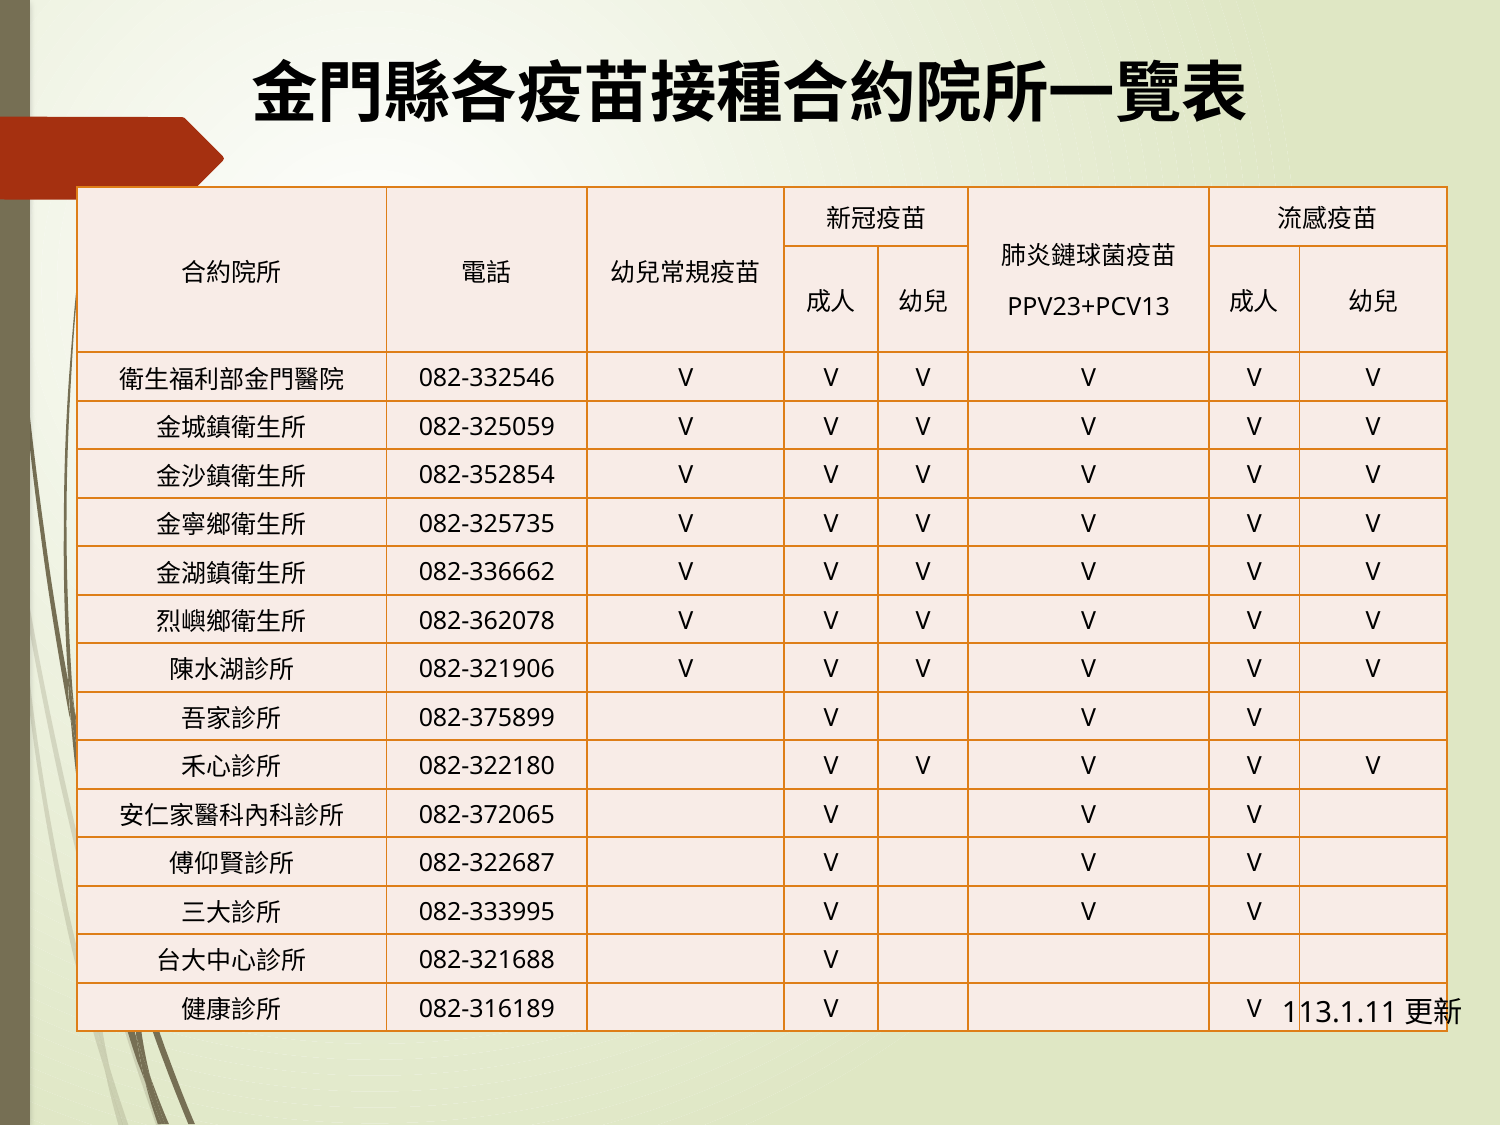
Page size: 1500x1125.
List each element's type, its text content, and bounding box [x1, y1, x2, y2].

table_cell V [785, 935, 877, 982]
table_cell [1300, 790, 1446, 836]
table_cell 三大診所 [78, 887, 386, 933]
title 金門縣各疫苗接種合約院所一覽表 [0, 42, 1500, 138]
table_cell 成人 [1210, 247, 1299, 351]
table_cell V [1300, 353, 1446, 400]
table_cell V [785, 547, 877, 594]
table_cell V [879, 450, 967, 497]
table_cell V [969, 499, 1208, 545]
table_cell 082-322687 [387, 838, 586, 885]
table_cell V [785, 596, 877, 642]
table_cell V [588, 450, 783, 497]
table_cell V [879, 596, 967, 642]
table_cell 082-325059 [387, 402, 586, 448]
table_cell V [1300, 402, 1446, 448]
table_cell 台大中心診所 [78, 935, 386, 982]
table_cell V [1210, 596, 1299, 642]
table_cell V [969, 353, 1208, 400]
table_cell [1300, 838, 1446, 885]
table_cell 幼兒 [879, 247, 967, 351]
table_header 電話 [387, 188, 586, 351]
table_cell V [785, 741, 877, 788]
table_cell V [1300, 499, 1446, 545]
table_cell V [588, 596, 783, 642]
table_cell 健康診所 [78, 984, 386, 1030]
table_cell [879, 887, 967, 933]
table_cell V [1210, 838, 1299, 885]
table_cell V [588, 644, 783, 691]
table_cell V [969, 838, 1208, 885]
table_cell V [785, 402, 877, 448]
table_cell 幼兒 [1300, 247, 1446, 351]
table_cell V [1210, 693, 1299, 739]
table_header 肺炎鏈球菌疫苗 PPV23+PCV13 [969, 188, 1208, 351]
table_cell V [588, 499, 783, 545]
table_cell V [785, 353, 877, 400]
table_cell 082-372065 [387, 790, 586, 836]
table_cell 082-332546 [387, 353, 586, 400]
text_box 113.1.11更新 [1266, 985, 1478, 1036]
table_cell 082-352854 [387, 450, 586, 497]
table_cell [879, 790, 967, 836]
table_cell V [1210, 887, 1299, 933]
table_cell 082-333995 [387, 887, 586, 933]
table_cell V [969, 402, 1208, 448]
table_cell V [1210, 353, 1299, 400]
table_cell V [1300, 596, 1446, 642]
table_cell V [1210, 644, 1299, 691]
table_cell V [1210, 450, 1299, 497]
table_cell V [879, 402, 967, 448]
table_cell 082-336662 [387, 547, 586, 594]
table_cell V [879, 499, 967, 545]
table_cell V [785, 499, 877, 545]
table_cell V [879, 547, 967, 594]
table_cell V [1300, 741, 1446, 788]
table_cell V [1210, 741, 1299, 788]
table_cell V [1210, 547, 1299, 594]
table_cell V [1300, 547, 1446, 594]
table_cell V [1210, 984, 1299, 1030]
table_cell 陳水湖診所 [78, 644, 386, 691]
table_cell V [969, 596, 1208, 642]
table_cell [588, 741, 783, 788]
table_cell V [879, 644, 967, 691]
table_header 幼兒常規疫苗 [588, 188, 783, 351]
table_cell V [1210, 499, 1299, 545]
table_cell V [1300, 644, 1446, 691]
table_cell 傅仰賢診所 [78, 838, 386, 885]
table_cell 金沙鎮衛生所 [78, 450, 386, 497]
table_cell V [785, 693, 877, 739]
table_cell 082-375899 [387, 693, 586, 739]
table_cell V [1300, 450, 1446, 497]
table_cell [588, 935, 783, 982]
table_cell 烈嶼鄉衛生所 [78, 596, 386, 642]
table_cell V [588, 353, 783, 400]
table_cell V [785, 790, 877, 836]
table_cell [588, 790, 783, 836]
table_cell V [1210, 790, 1299, 836]
table_cell 金寧鄉衛生所 [78, 499, 386, 545]
table_cell V [785, 984, 877, 1030]
table_cell 安仁家醫科內科診所 [78, 790, 386, 836]
table_cell [969, 984, 1208, 1030]
table_cell V [969, 644, 1208, 691]
table_cell [879, 935, 967, 982]
table_header 合約院所 [78, 188, 386, 351]
table_header 流感疫苗 [1210, 188, 1446, 245]
table_cell V [969, 887, 1208, 933]
table_header 新冠疫苗 [785, 188, 967, 245]
table_cell 082-322180 [387, 741, 586, 788]
table_cell 082-321906 [387, 644, 586, 691]
table_cell 衛生福利部金門醫院 [78, 353, 386, 400]
table_cell V [969, 741, 1208, 788]
table_cell [588, 838, 783, 885]
table_cell 金城鎮衛生所 [78, 402, 386, 448]
table_cell 082-316189 [387, 984, 586, 1030]
table_cell V [969, 547, 1208, 594]
table_cell V [969, 450, 1208, 497]
table_cell [1300, 887, 1446, 933]
table_cell 成人 [785, 247, 877, 351]
table_cell V [969, 693, 1208, 739]
table_cell V [588, 547, 783, 594]
table_cell 082-362078 [387, 596, 586, 642]
table_cell V [785, 644, 877, 691]
table_cell V [879, 741, 967, 788]
table_cell V [588, 402, 783, 448]
table_cell [588, 887, 783, 933]
table_cell 吾家診所 [78, 693, 386, 739]
table_cell V [879, 353, 967, 400]
table_cell [1300, 693, 1446, 739]
table_cell 金湖鎮衛生所 [78, 547, 386, 594]
table_cell 082-325735 [387, 499, 586, 545]
table_cell [1300, 935, 1446, 982]
table_cell [588, 984, 783, 1030]
table_cell [879, 984, 967, 1030]
table_cell [879, 693, 967, 739]
table_cell [969, 935, 1208, 982]
table_cell V [785, 450, 877, 497]
table_cell V [1210, 402, 1299, 448]
table_cell V [969, 790, 1208, 836]
table_cell [1210, 935, 1299, 982]
table_cell V [785, 838, 877, 885]
table_cell [879, 838, 967, 885]
table_cell 082-321688 [387, 935, 586, 982]
table_cell 禾心診所 [78, 741, 386, 788]
table_cell V [785, 887, 877, 933]
table_cell [588, 693, 783, 739]
